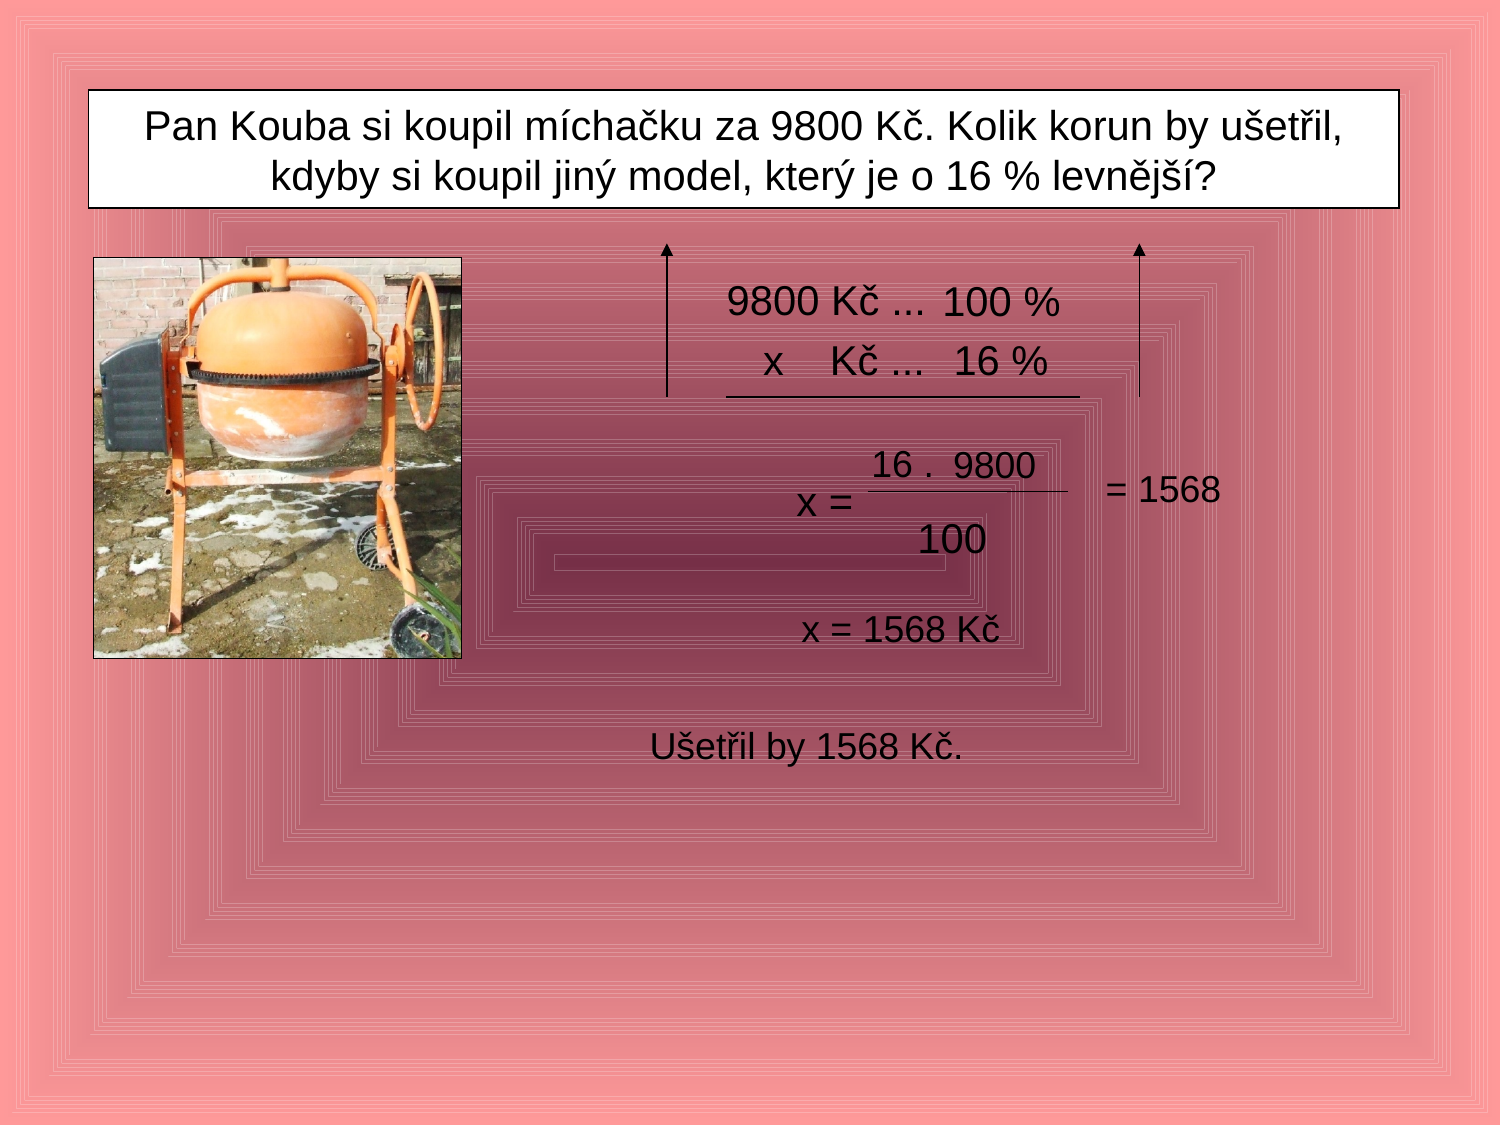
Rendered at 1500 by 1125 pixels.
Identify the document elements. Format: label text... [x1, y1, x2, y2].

text_box Ušetřil by 1568 Kč. [634, 714, 979, 776]
text_box x = [781, 466, 880, 533]
text_box 100 % [927, 266, 1087, 333]
text_box 16 . [856, 432, 960, 493]
text_box = 1568 [1090, 456, 1237, 518]
text_box x Kč ... [713, 326, 915, 392]
text_box 9800 Kč ... [711, 266, 927, 332]
text_box 9800 [938, 433, 1051, 494]
text_box 16 % [915, 326, 1076, 392]
text_box x = 1568 Kč [786, 597, 1016, 659]
picture [93, 257, 461, 659]
text_box Pan Kouba si koupil míchačku za 9800 Kč. Kolik korun by ušetřil, kdyby si koupil jiný model, který je o 16 % levnější? [88, 90, 1400, 208]
text_box 100 [902, 503, 1003, 570]
